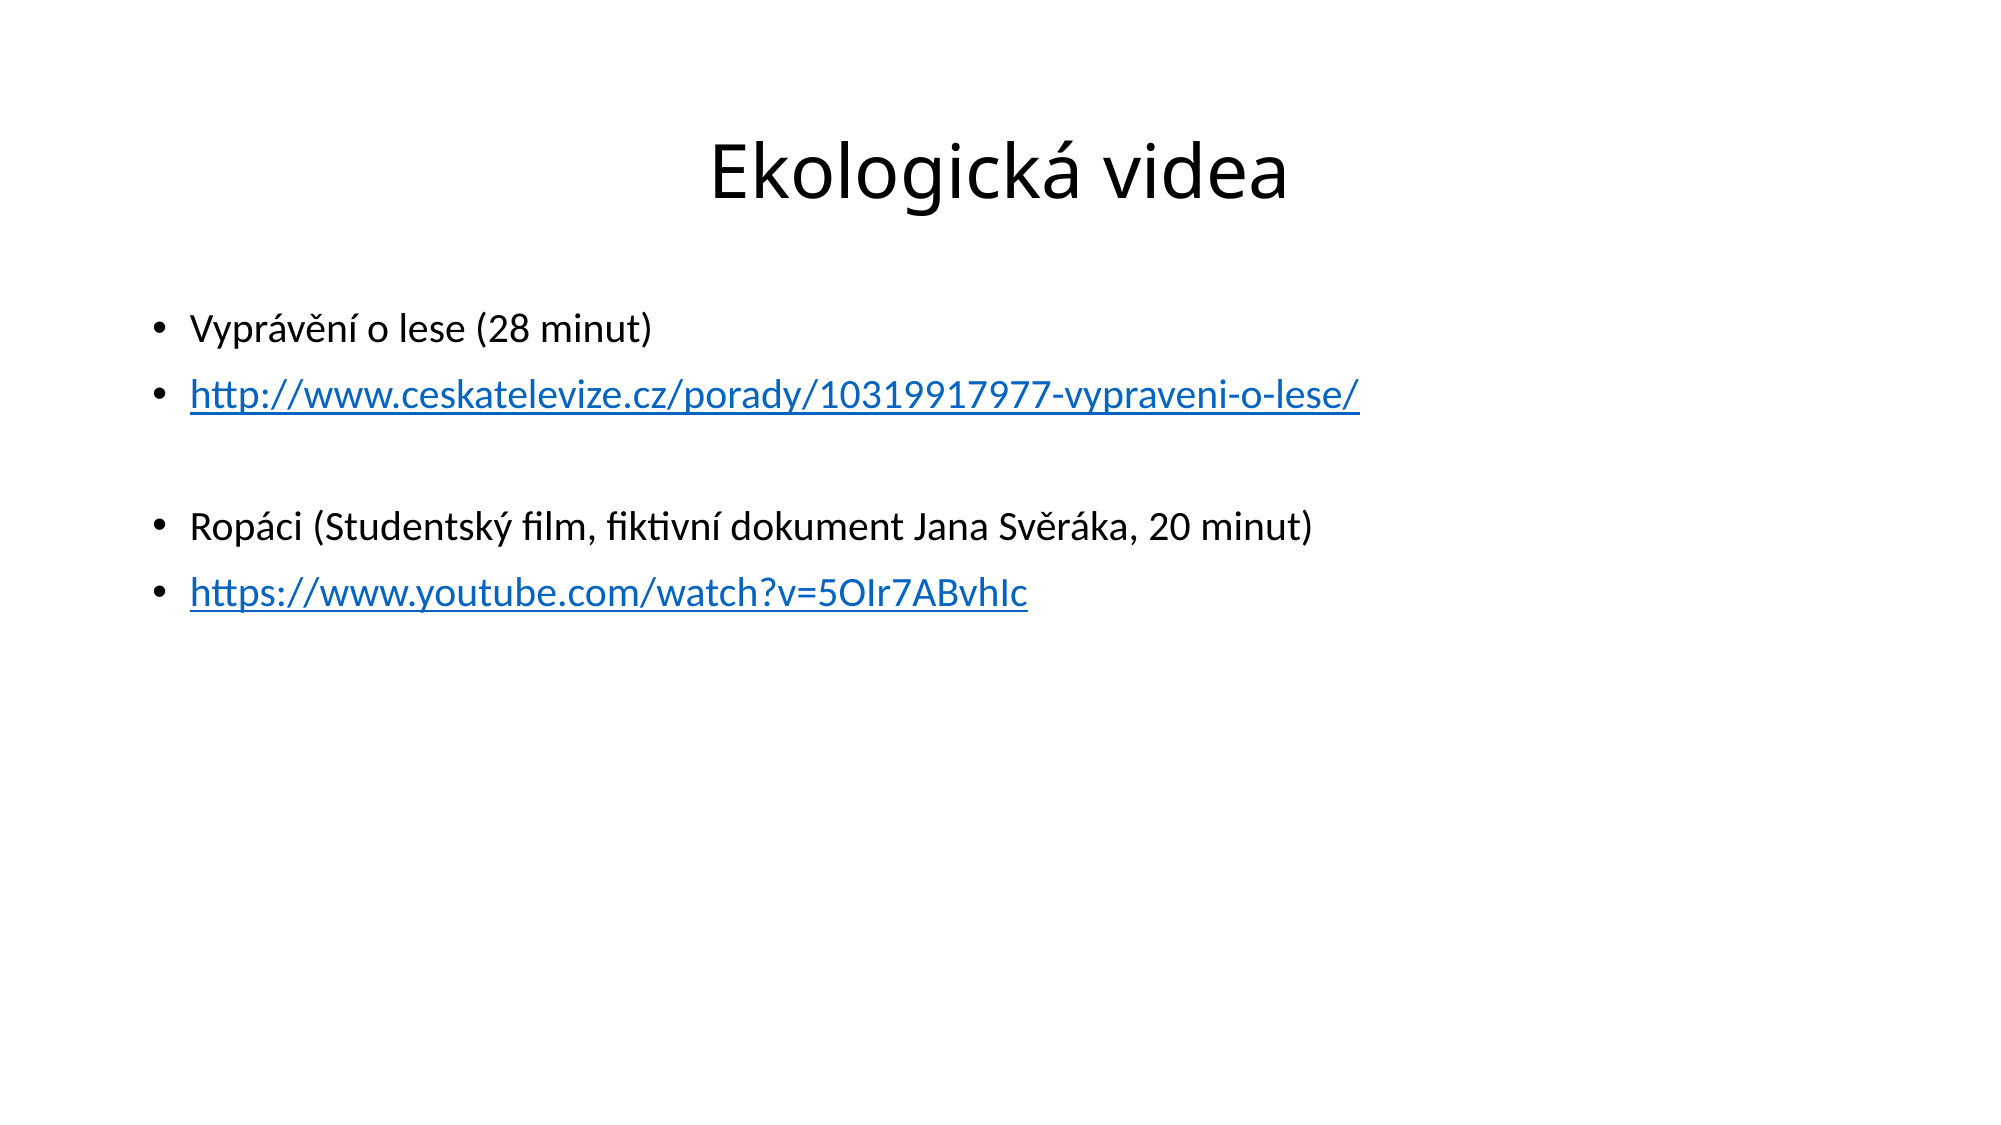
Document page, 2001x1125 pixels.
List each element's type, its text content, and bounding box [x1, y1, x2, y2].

title Ekologická videa [137, 59, 1863, 278]
list Vyprávění o lese (28 minut) http://www.ceskatelevize.cz/porady/10319917977-vypraveni-o-lese/ Ropáci (Studentský film, fiktivní dokument Jana Svěráka, 20 minut) https://www.youtube.com/watch?v=5OIr7ABvhIc [137, 299, 1863, 1014]
